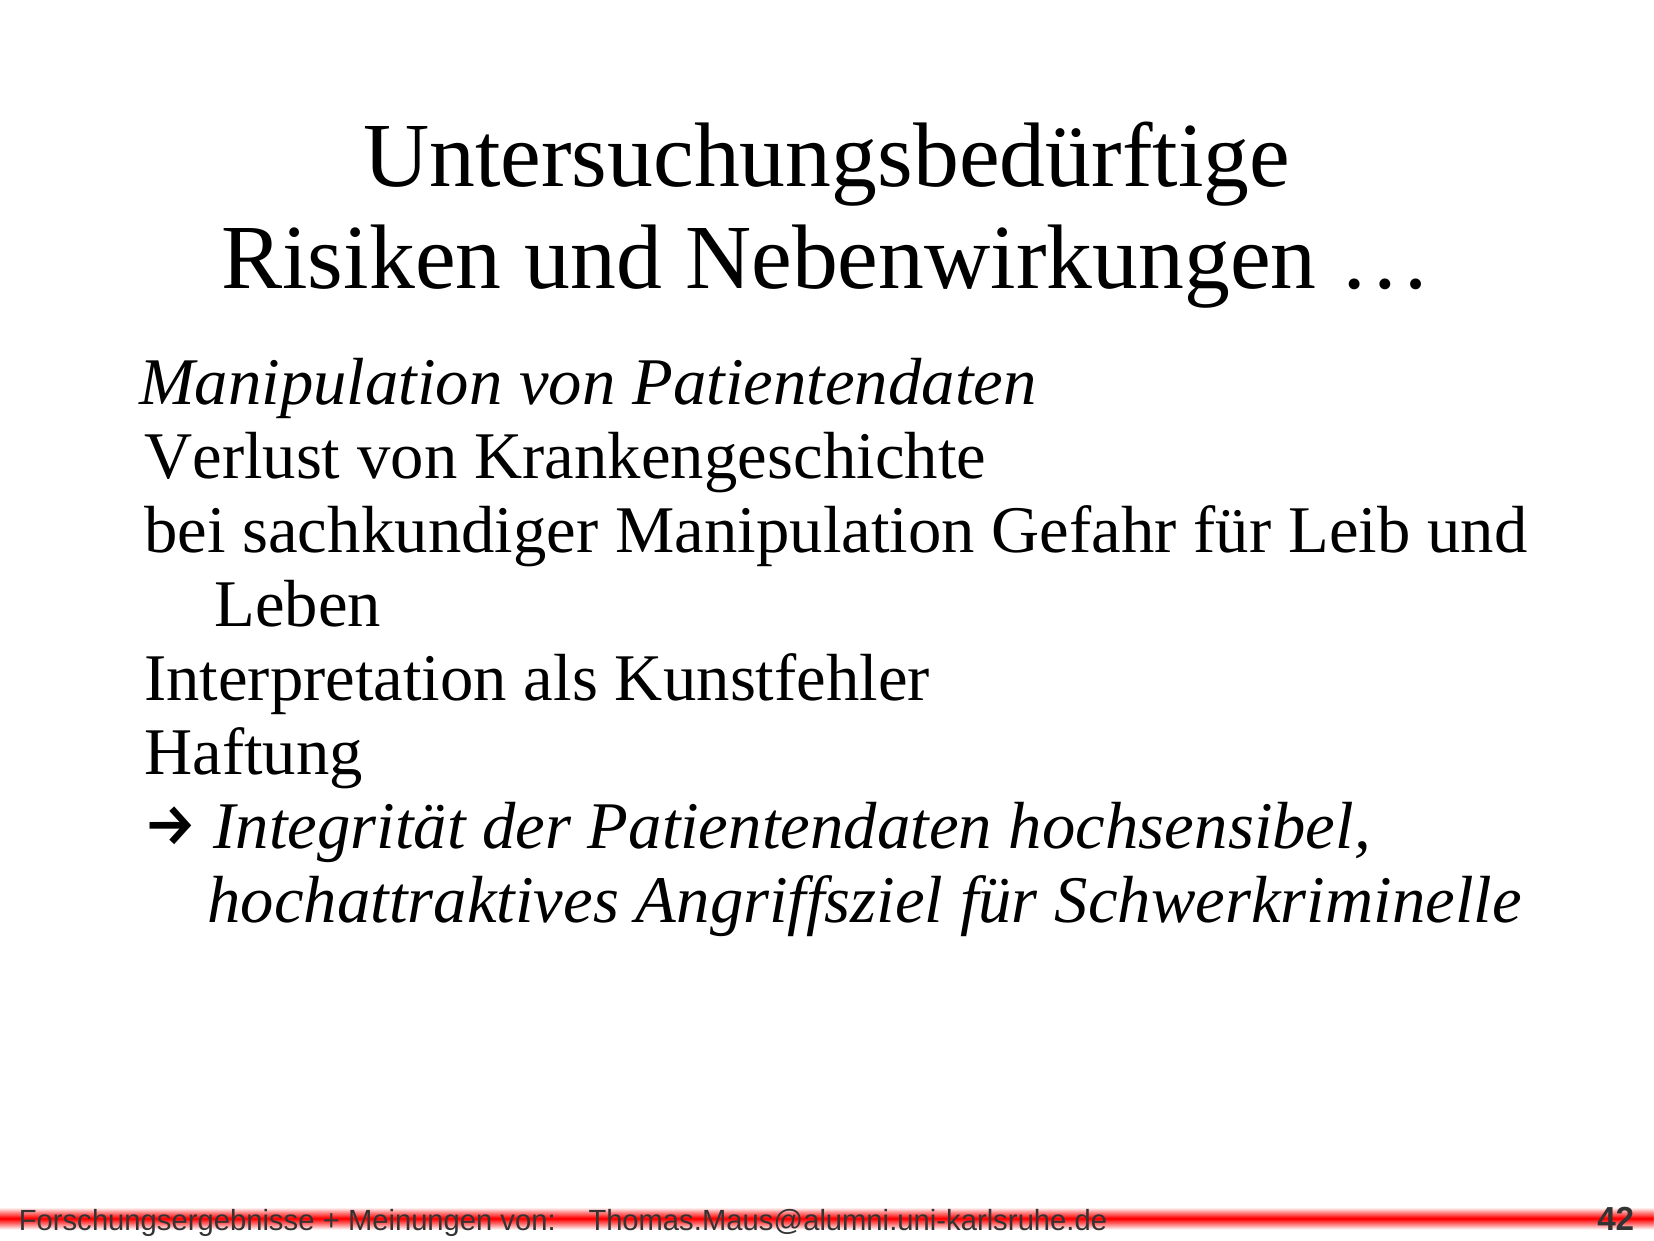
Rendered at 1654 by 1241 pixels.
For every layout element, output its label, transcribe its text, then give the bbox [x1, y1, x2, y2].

list Manipulation von Patientendaten Verlust von Krankengeschichte bei sachkundiger Manipulation Gefahr für Leib und Leben Interpretation als Kunstfehler Haftung → Integrität der Patientendaten hochsensibel, hochattraktives Angriffsziel für Schwerkriminelle [121, 344, 1534, 1135]
title Untersuchungsbedürftige Risiken und Nebenwirkungen … [121, 95, 1534, 318]
